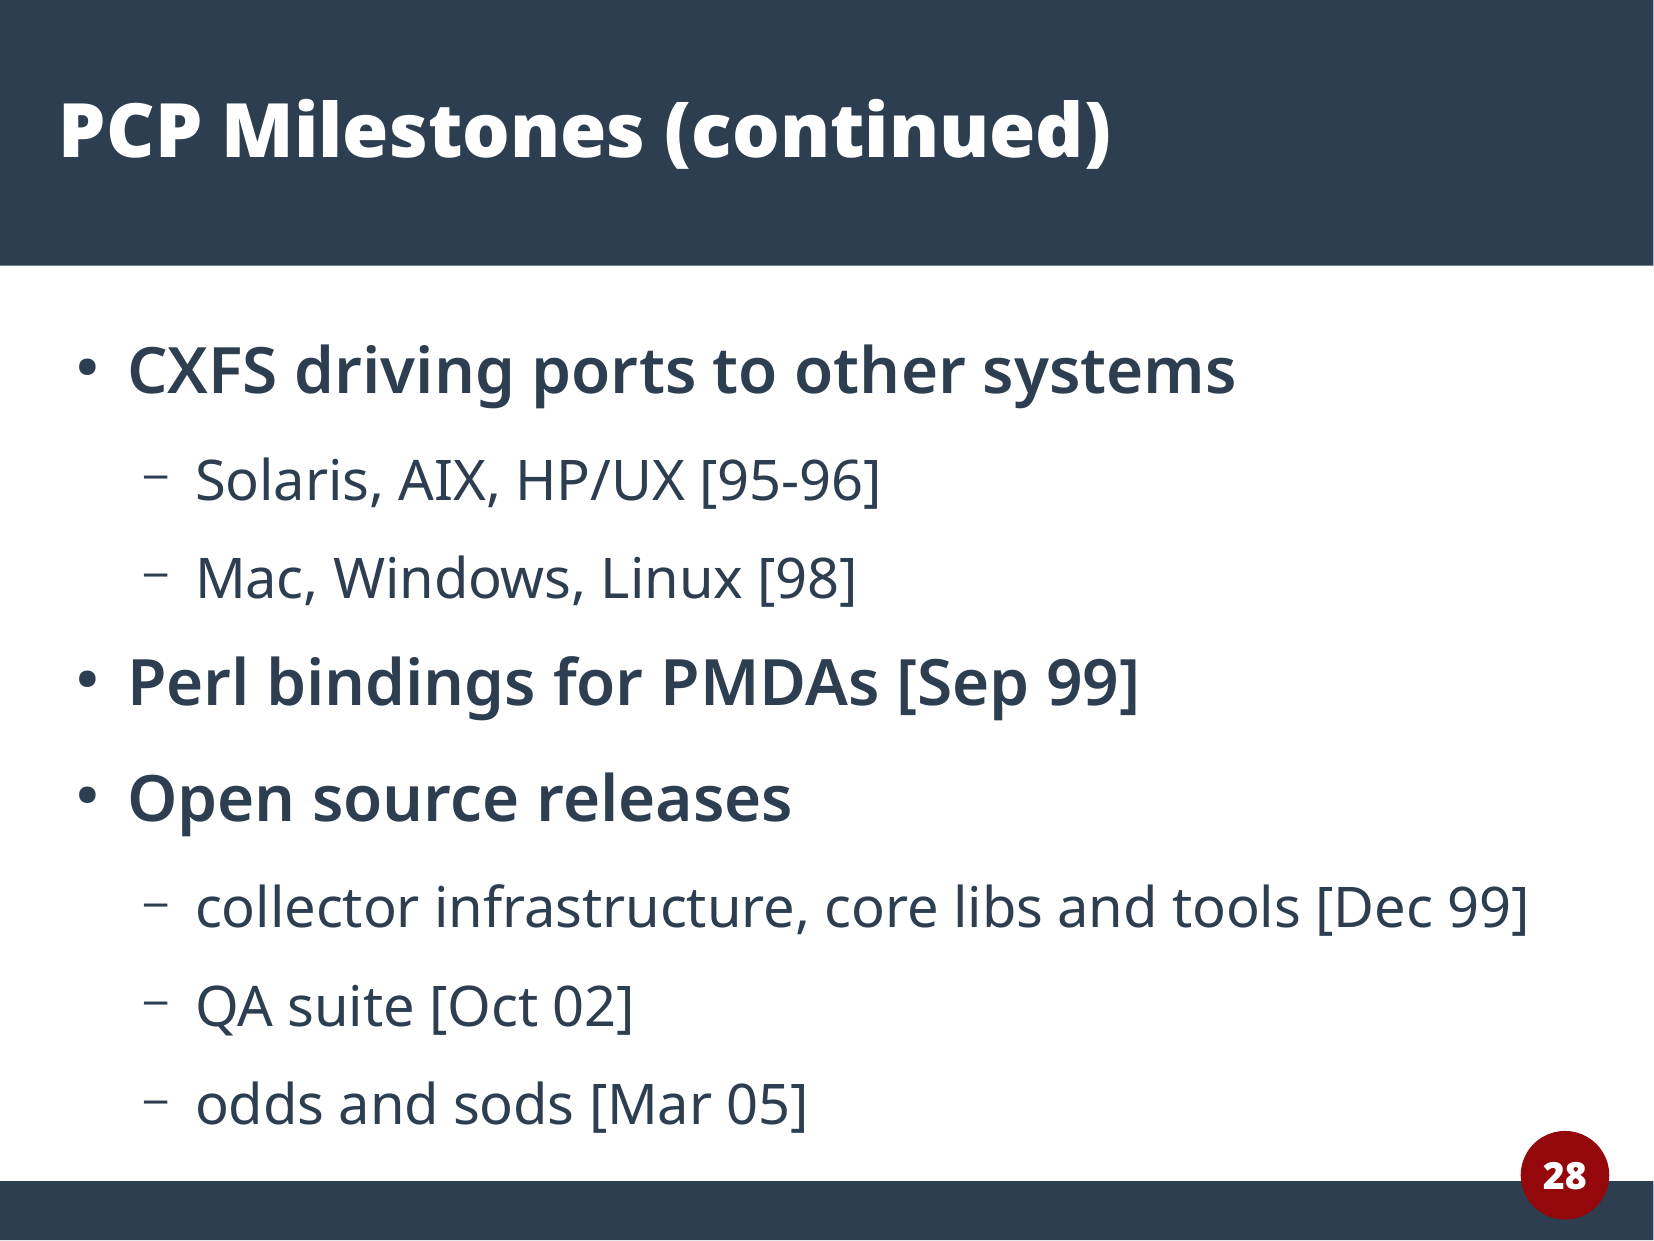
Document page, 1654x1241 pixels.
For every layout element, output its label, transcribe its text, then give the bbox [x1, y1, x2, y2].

title PCP Milestones (continued) [59, 49, 1595, 207]
list CXFS driving ports to other systems Solaris, AIX, HP/UX [95-96] Mac, Windows, Linux [98] Perl bindings for PMDAs [Sep 99] Open source releases collector infrastructure, core libs and tools [Dec 99] QA suite [Oct 02] odds and sods [Mar 05] [59, 324, 1595, 1152]
